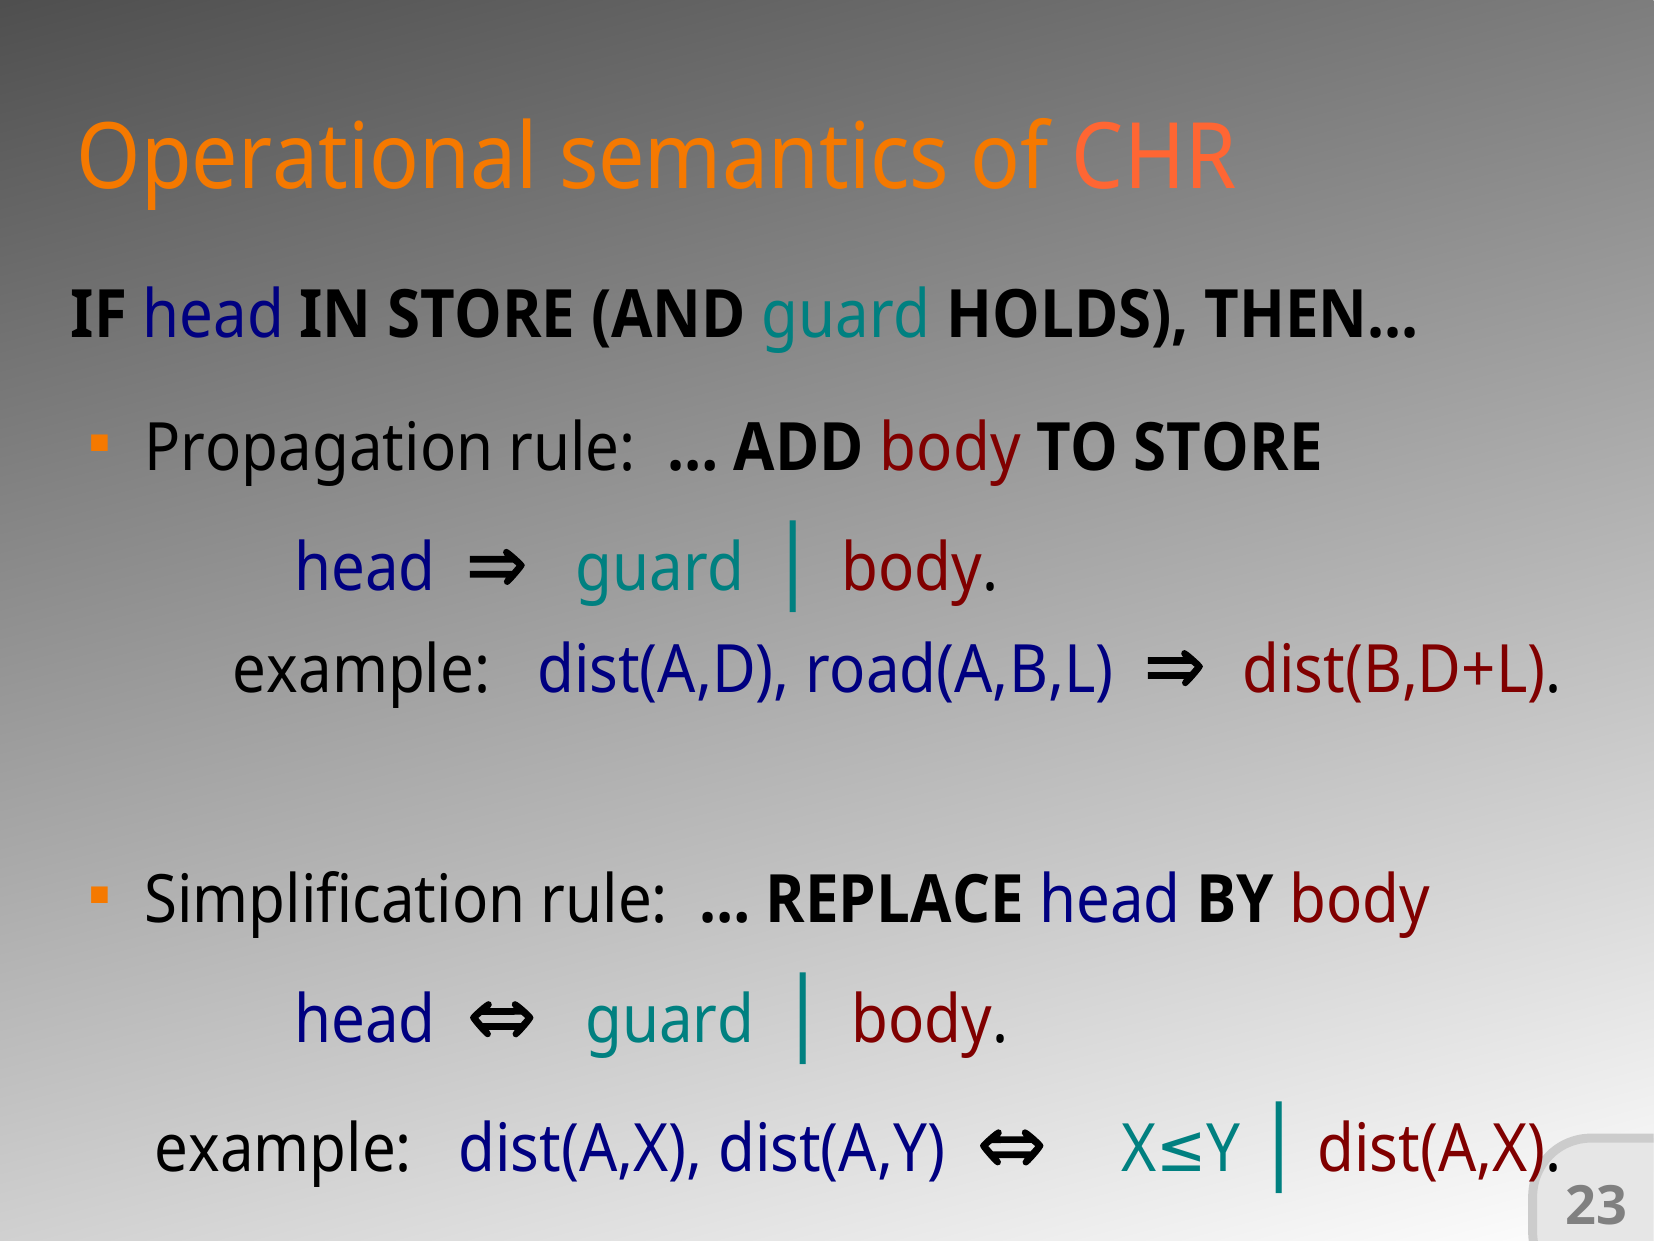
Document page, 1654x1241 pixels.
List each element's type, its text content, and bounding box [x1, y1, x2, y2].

text_box IF head IN STORE (AND guard HOLDS), THEN... [0, 265, 1615, 352]
title Operational semantics of CHR [76, 49, 1434, 257]
list Propagation rule: … ADD body TO STORE head  guard | body. example: dist(A,D), road(A,B,L)  dist(B,D+L). Simplification rule: … REPLACE head BY body head  guard | body. example: dist(A,X), dist(A,Y)  X≤Y | dist(A,X). [73, 399, 1562, 1241]
